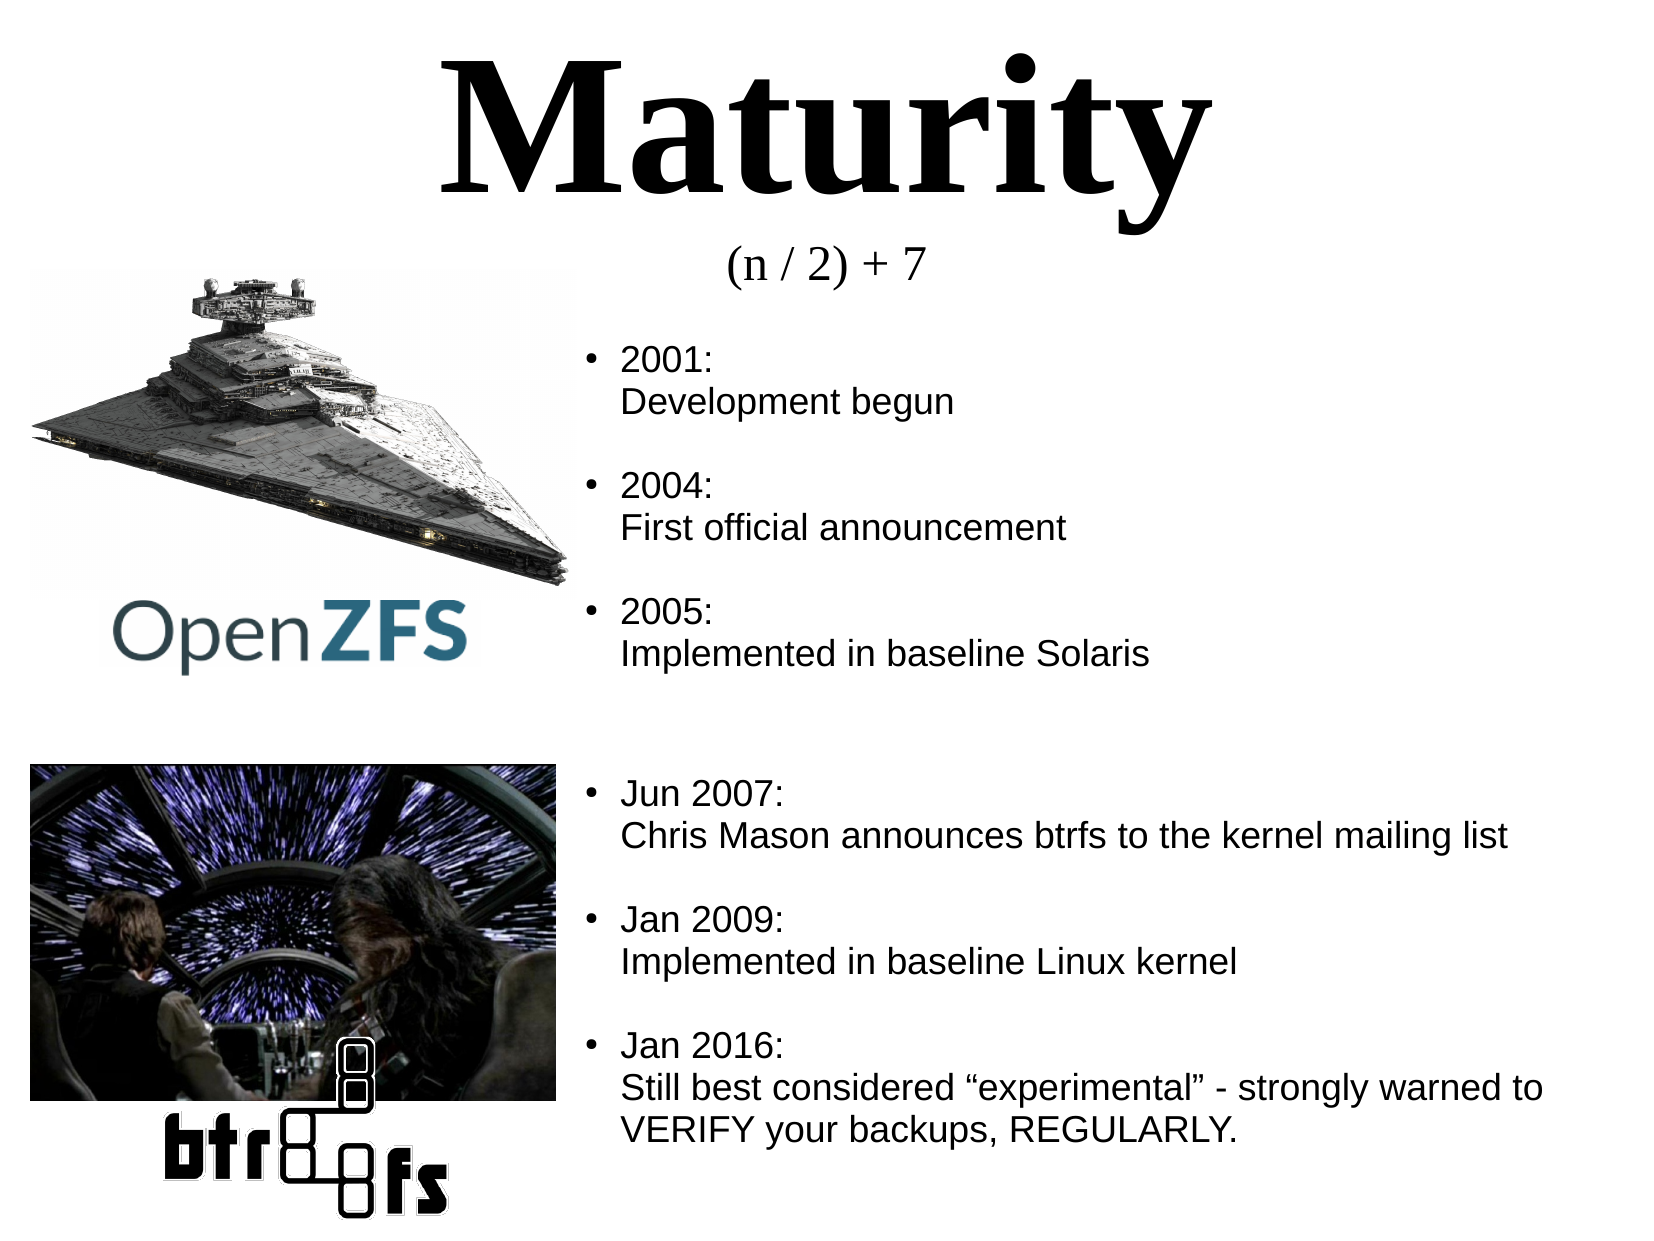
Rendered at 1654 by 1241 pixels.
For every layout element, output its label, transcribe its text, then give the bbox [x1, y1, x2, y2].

table_header Jun 2007: Chris Mason announces btrfs to the kernel mailing list Jan 2009: Implemented in baseline Linux kernel Jan 2016: Still best considered “experimental” - strongly warned to VERIFY your backups, REGULARLY. [570, 765, 1585, 1158]
title Maturity (n / 2) + 7 [0, 14, 1654, 292]
picture [30, 764, 556, 1241]
picture [30, 269, 577, 691]
table_header 2001: Development begun 2004: First official announcement 2005: Implemented in baseline Solaris [570, 331, 1585, 724]
